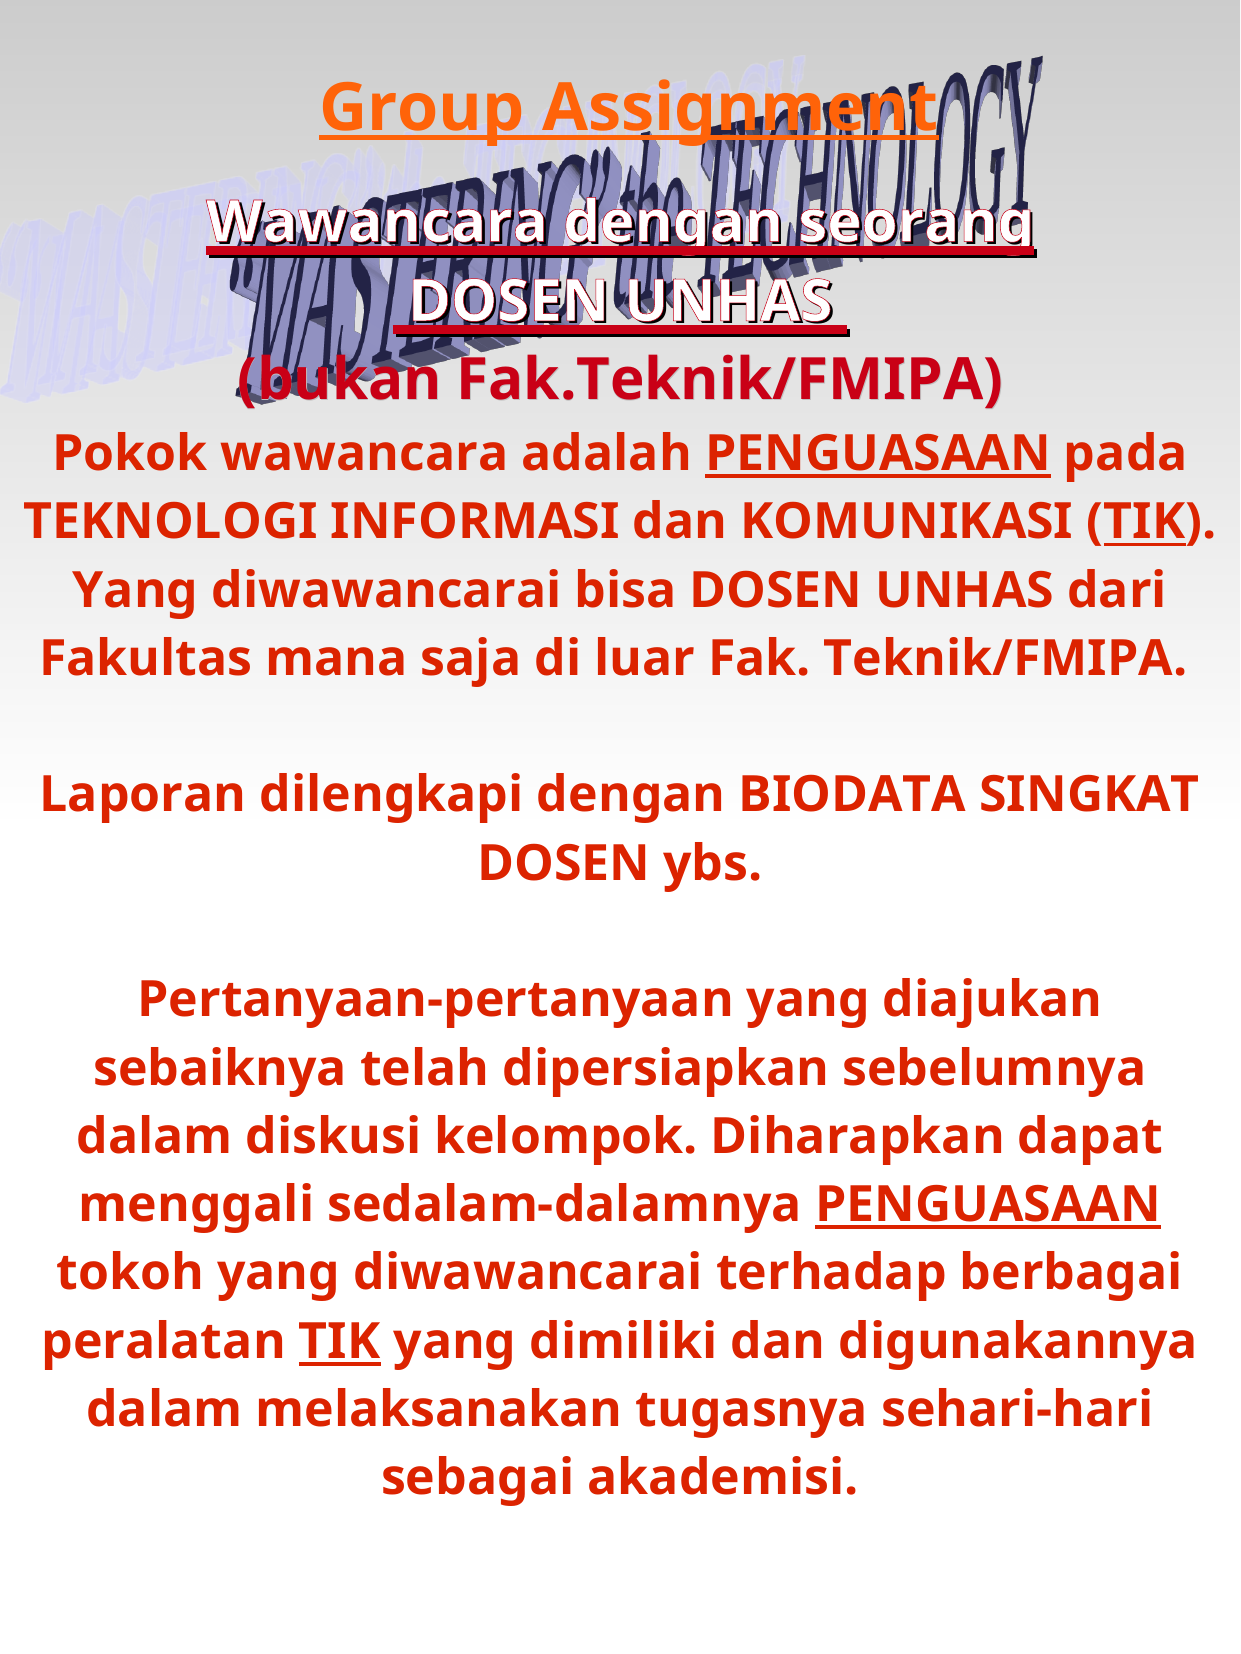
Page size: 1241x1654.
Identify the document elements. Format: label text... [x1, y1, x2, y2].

list Group Assignment Wawancara dengan seorang DOSEN UNHAS (bukan Fak.Teknik/FMIPA) Pokok wawancara adalah PENGUASAAN pada TEKNOLOGI INFORMASI dan KOMUNIKASI (TIK). Yang diwawancarai bisa DOSEN UNHAS dari Fakultas mana saja di luar Fak. Teknik/FMIPA. Laporan dilengkapi dengan BIODATA SINGKAT DOSEN ybs. Pertanyaan-pertanyaan yang diajukan sebaiknya telah dipersiapkan sebelumnya dalam diskusi kelompok. Diharapkan dapat menggali sedalam-dalamnya PENGUASAAN tokoh yang diwawancarai terhadap berbagai peralatan TIK yang dimiliki dan digunakannya dalam melaksanakan tugasnya sehari-hari sebagai akademisi. [0, 29, 1241, 1621]
